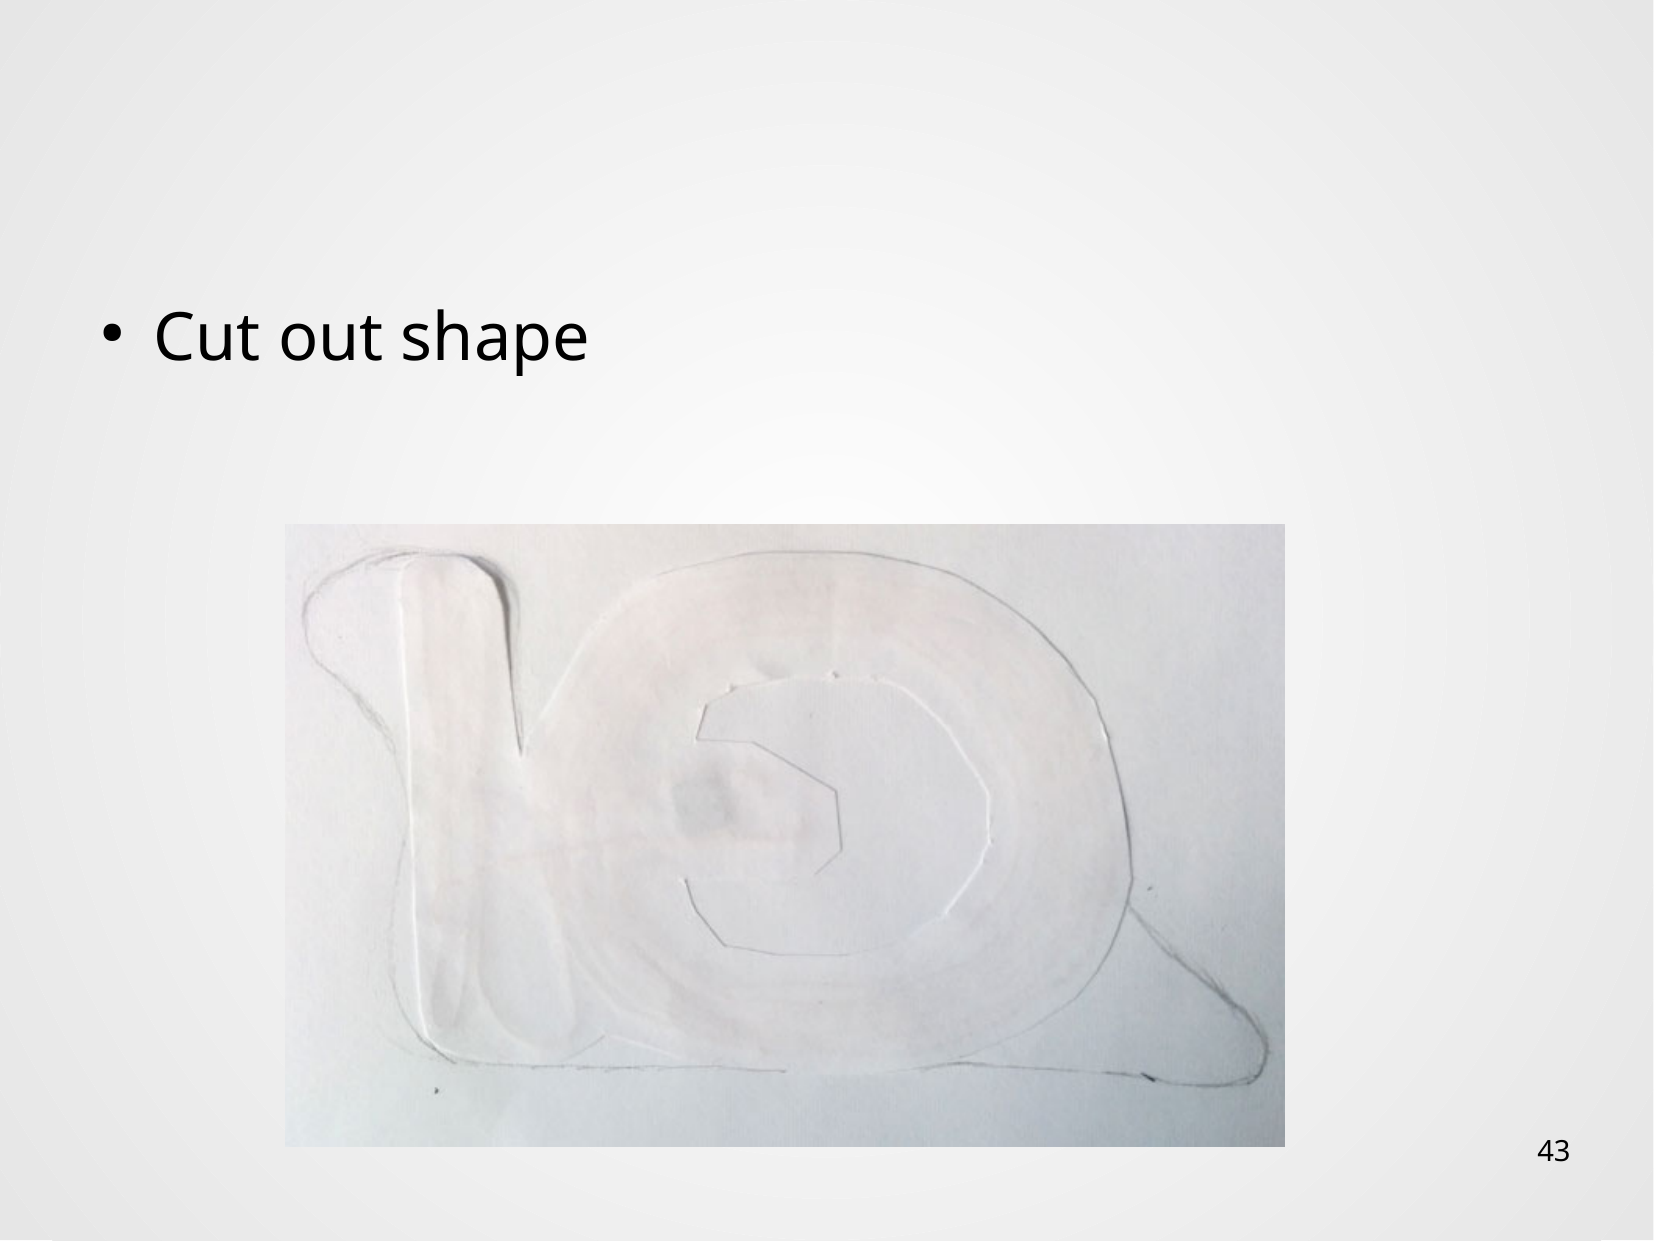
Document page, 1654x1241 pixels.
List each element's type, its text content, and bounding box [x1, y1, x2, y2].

picture [285, 524, 1285, 1147]
list Cut out shape [82, 289, 1571, 1010]
